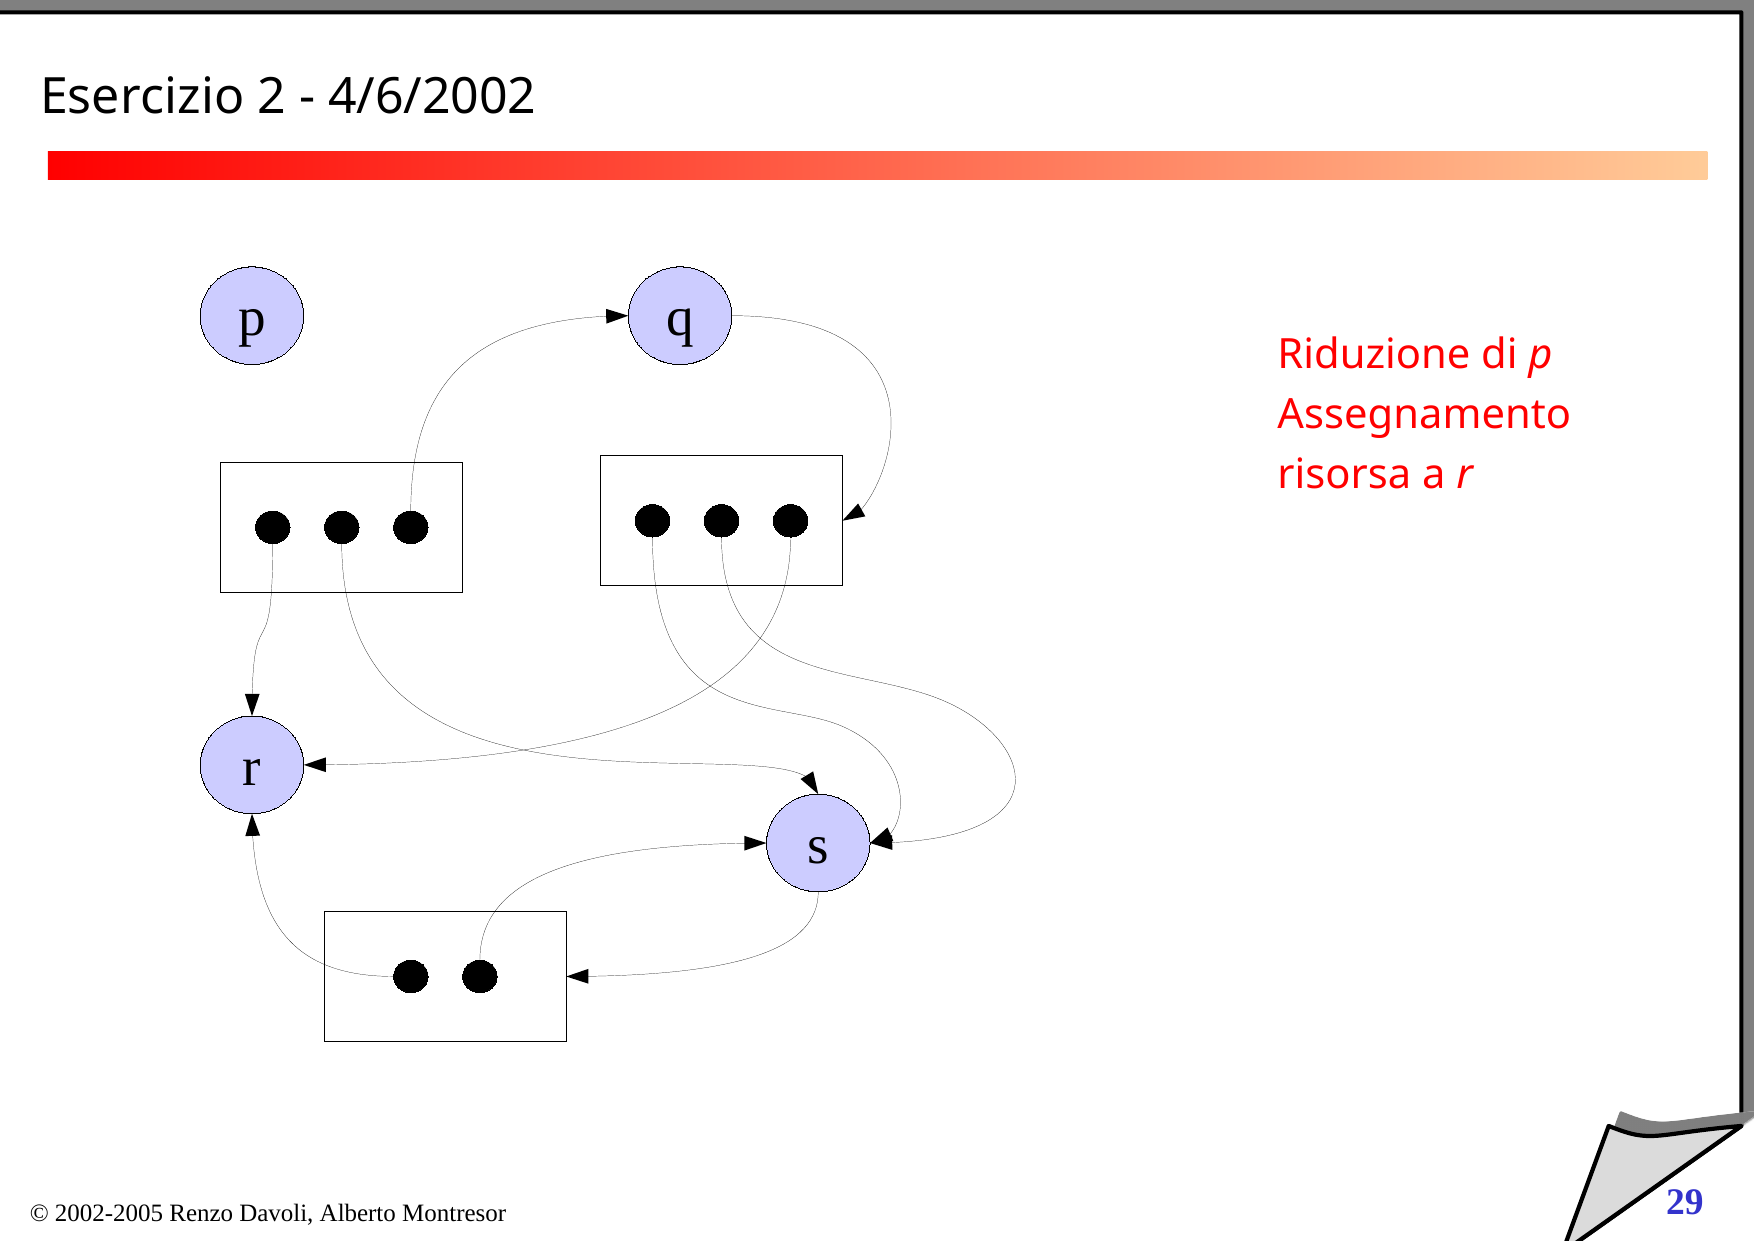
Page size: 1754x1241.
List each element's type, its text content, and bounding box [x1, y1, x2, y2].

text_box [462, 960, 498, 993]
text_box q [750, 152, 754, 179]
text_box s [766, 794, 871, 892]
text_box Riduzione di p Assegnamento risorsa a r [1277, 321, 1617, 520]
text_box [393, 960, 429, 993]
text_box [773, 504, 808, 538]
text_box [393, 511, 429, 544]
text_box [635, 504, 670, 537]
text_box [704, 504, 739, 537]
text_box r [200, 716, 304, 814]
text_box [255, 511, 291, 544]
text_box [324, 511, 360, 544]
text_box p [200, 266, 304, 365]
title Esercizio 2 - 4/6/2002 [40, 49, 1714, 144]
text_box q [628, 266, 732, 365]
